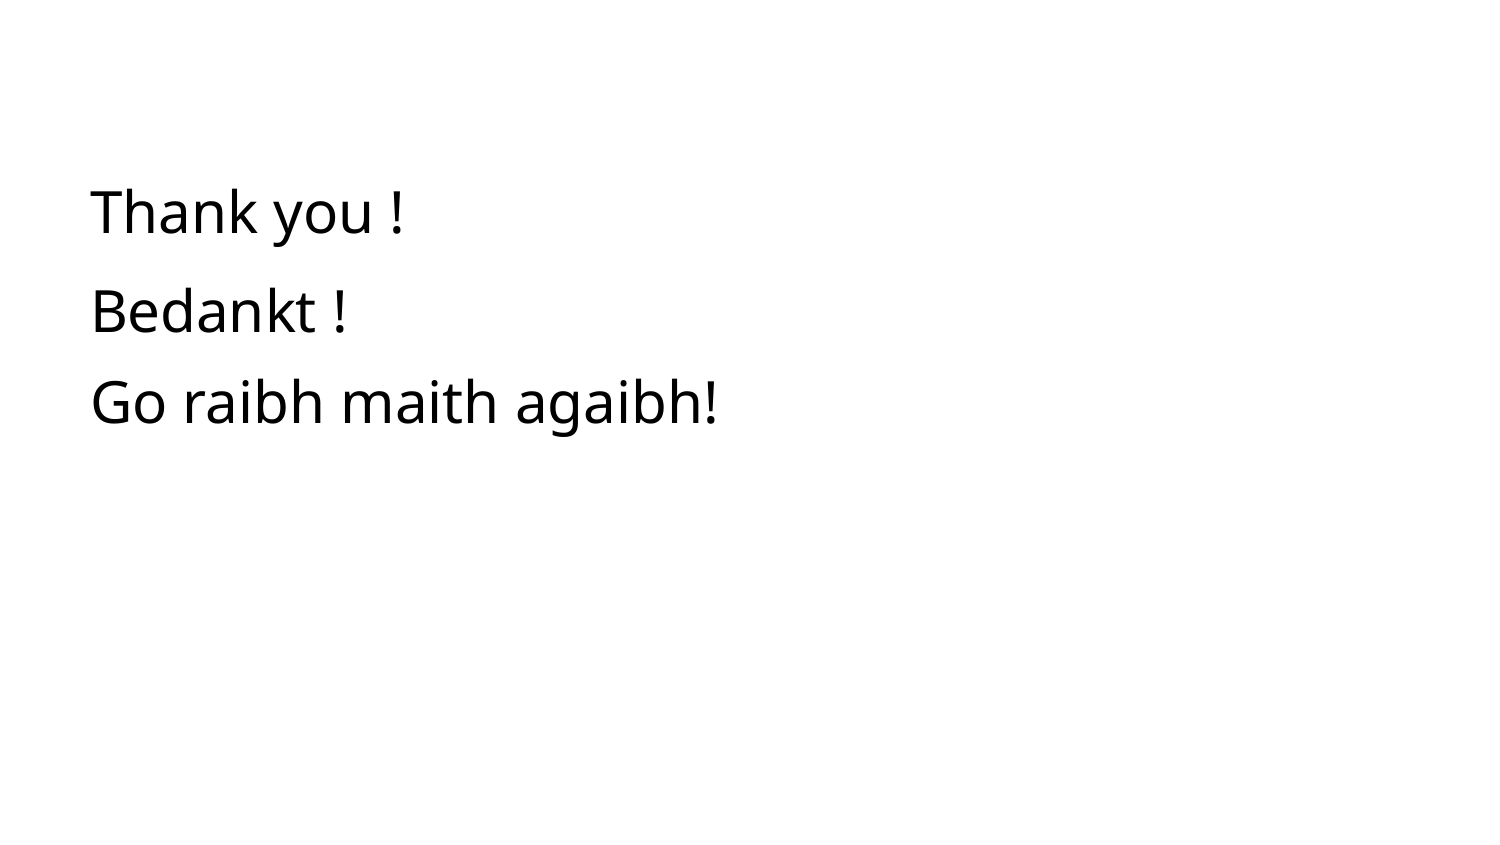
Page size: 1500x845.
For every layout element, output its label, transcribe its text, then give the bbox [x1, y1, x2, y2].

list Thank you ! Bedankt ! Go raibh maith agaibh! [0, 151, 1398, 472]
